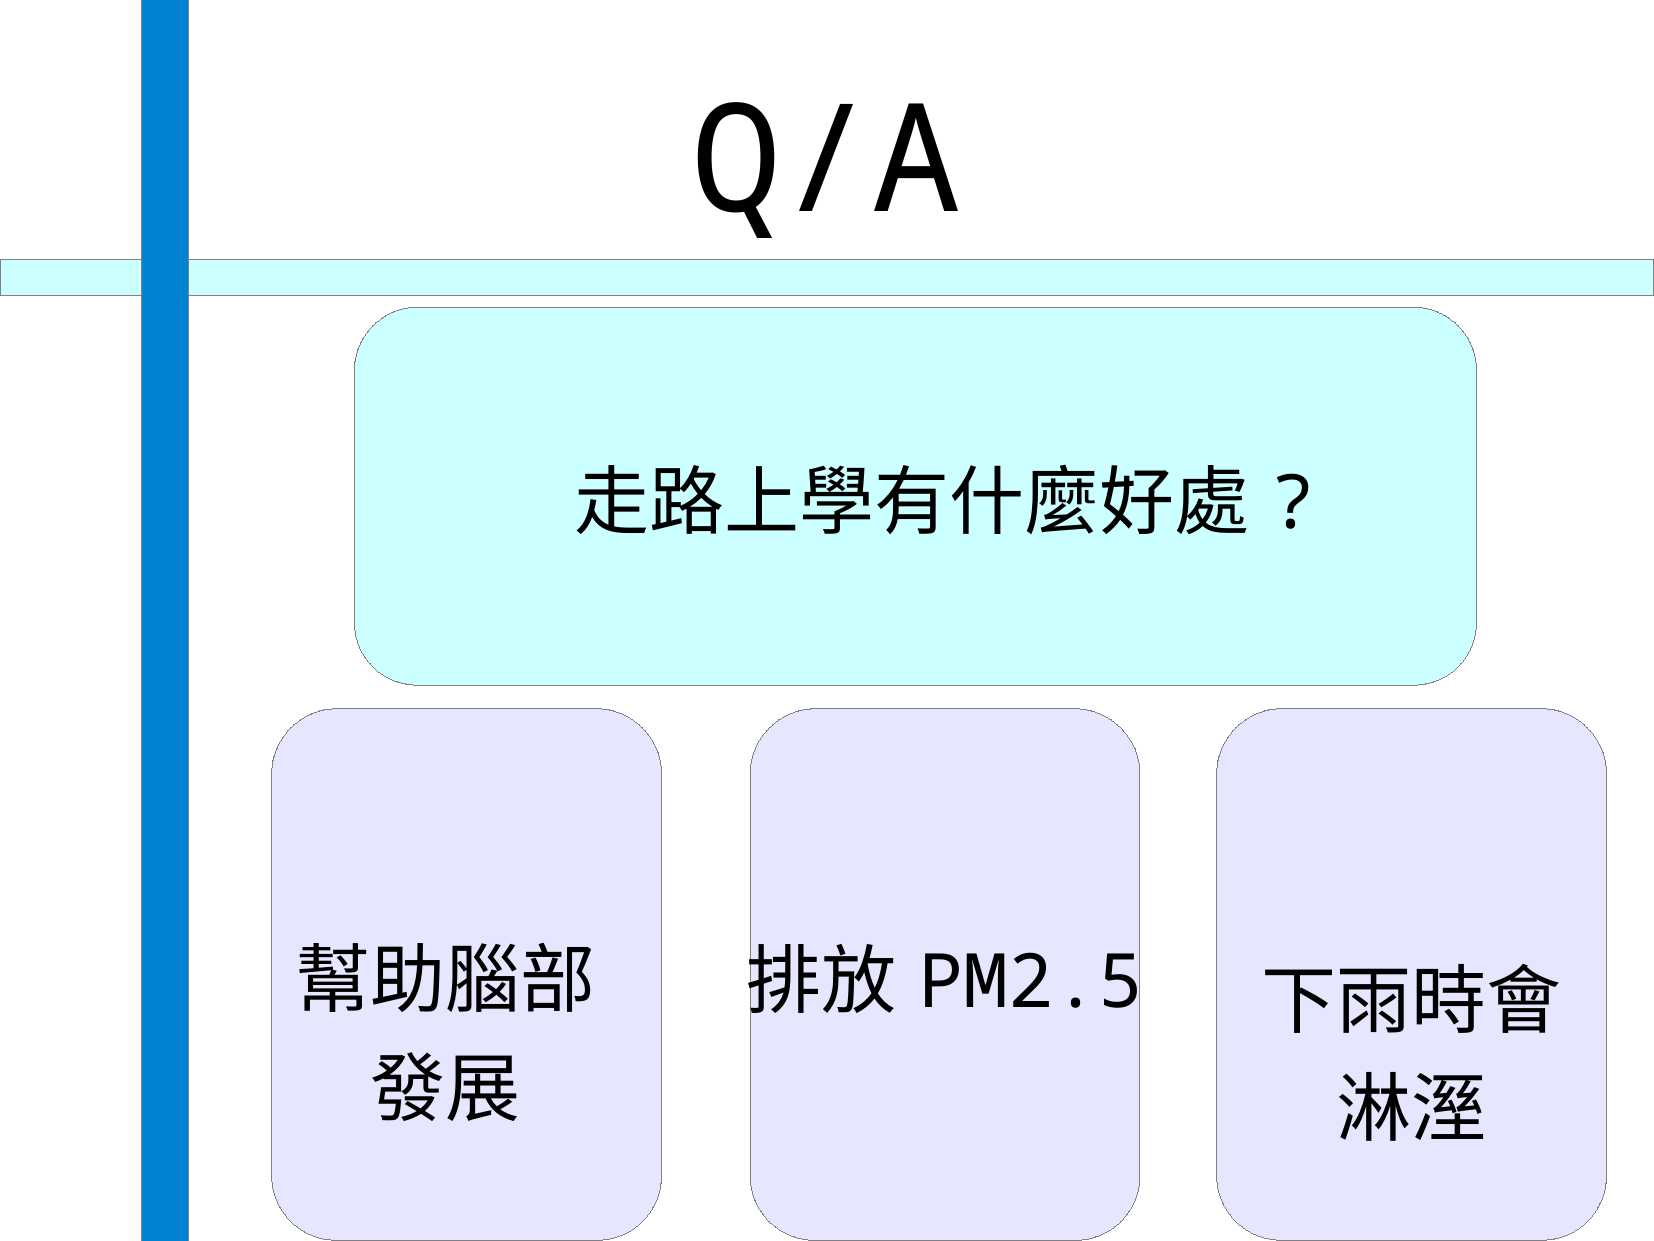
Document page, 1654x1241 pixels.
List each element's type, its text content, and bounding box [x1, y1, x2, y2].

text_box [271, 708, 662, 1241]
title Q/A [82, 49, 1571, 257]
text_box 排放PM2.5 [750, 985, 759, 1008]
text_box 下雨時會 淋溼 [1169, 933, 1654, 1128]
text_box [1216, 1128, 1607, 1241]
text_box 走路上學有什麼好處? [354, 307, 1477, 686]
text_box 排放PM2.5 [750, 708, 1140, 1241]
text_box [1216, 708, 1607, 933]
text_box 排放PM2.5 [750, 964, 759, 982]
text_box 幫助腦部 發展 [281, 912, 638, 1108]
